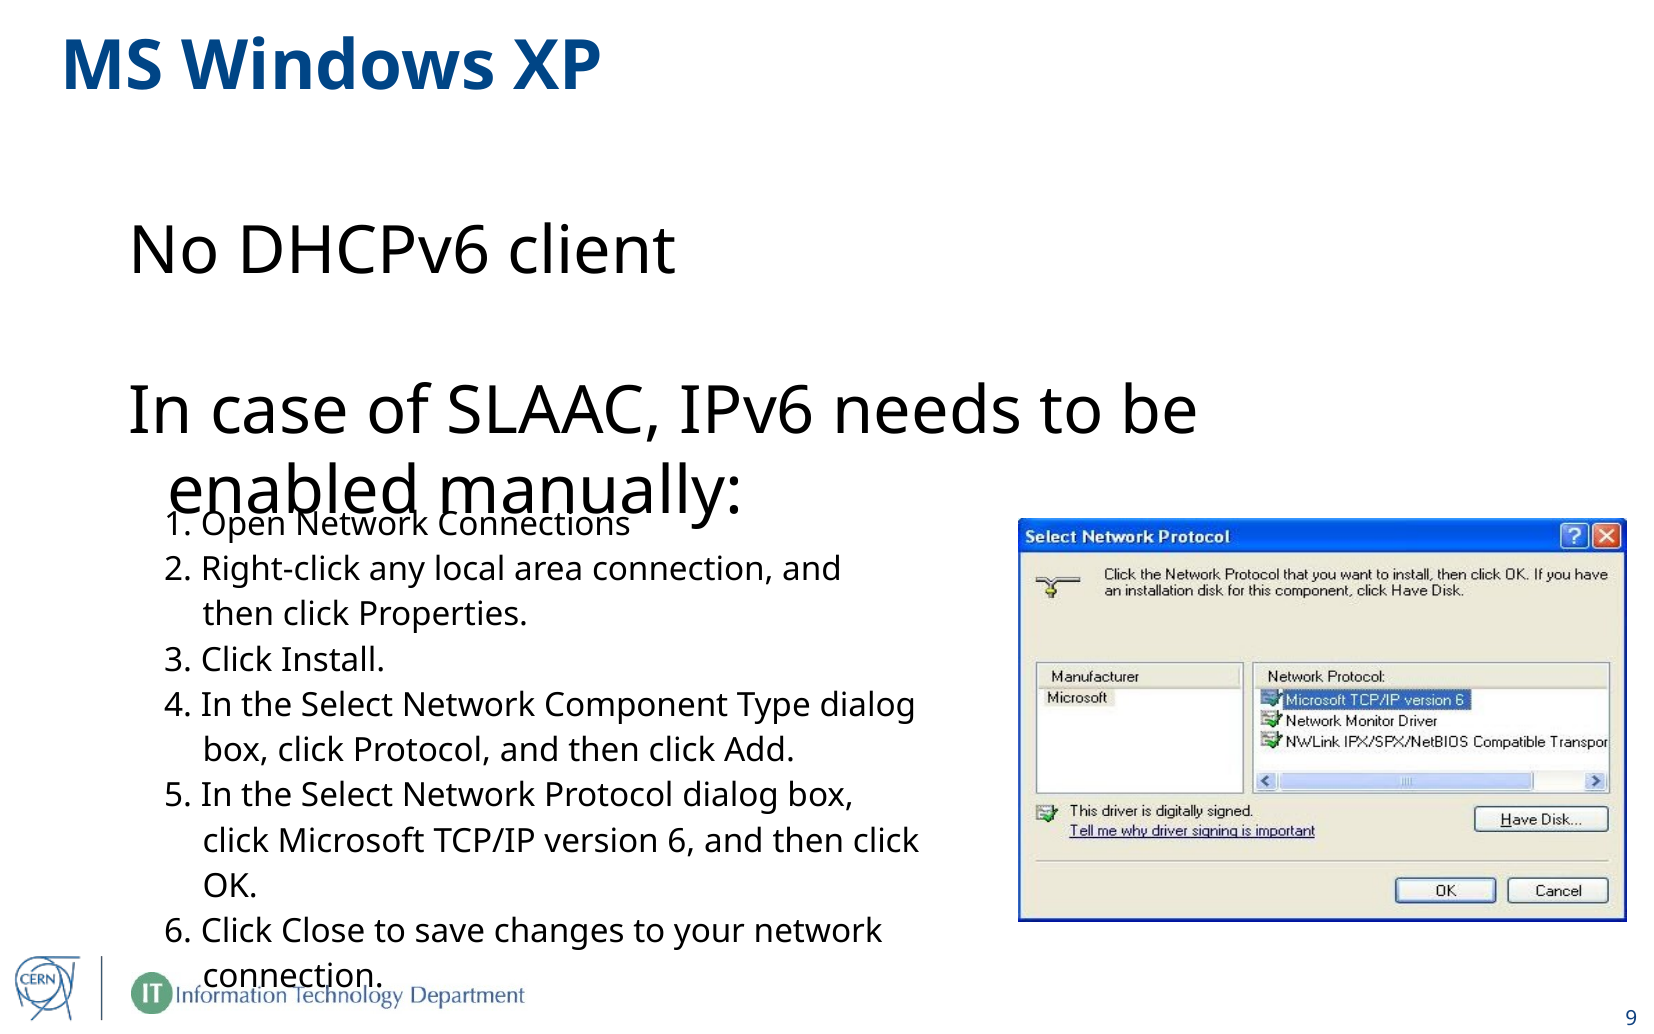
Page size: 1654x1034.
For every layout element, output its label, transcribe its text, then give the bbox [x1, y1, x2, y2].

picture [131, 972, 148, 1014]
text_box 1. Open Network Connections 2. Right-click any local area connection, and then click Properties. 3. Click Install. 4. In the Select Network Component Type dialog box, click Protocol, and then click Add. 5. In the Select Network Protocol dialog box, click Microsoft TCP/IP version 6, and then click OK. 6. Click Close to save changes to your network connection. [148, 492, 938, 1034]
title MS Windows XP [60, 0, 1528, 138]
picture [1018, 518, 1627, 922]
picture [17, 985, 59, 1001]
picture [16, 985, 64, 1032]
text_box No DHCPv6 client In case of SLAAC, IPv6 needs to be enabled manually: [113, 159, 1369, 907]
